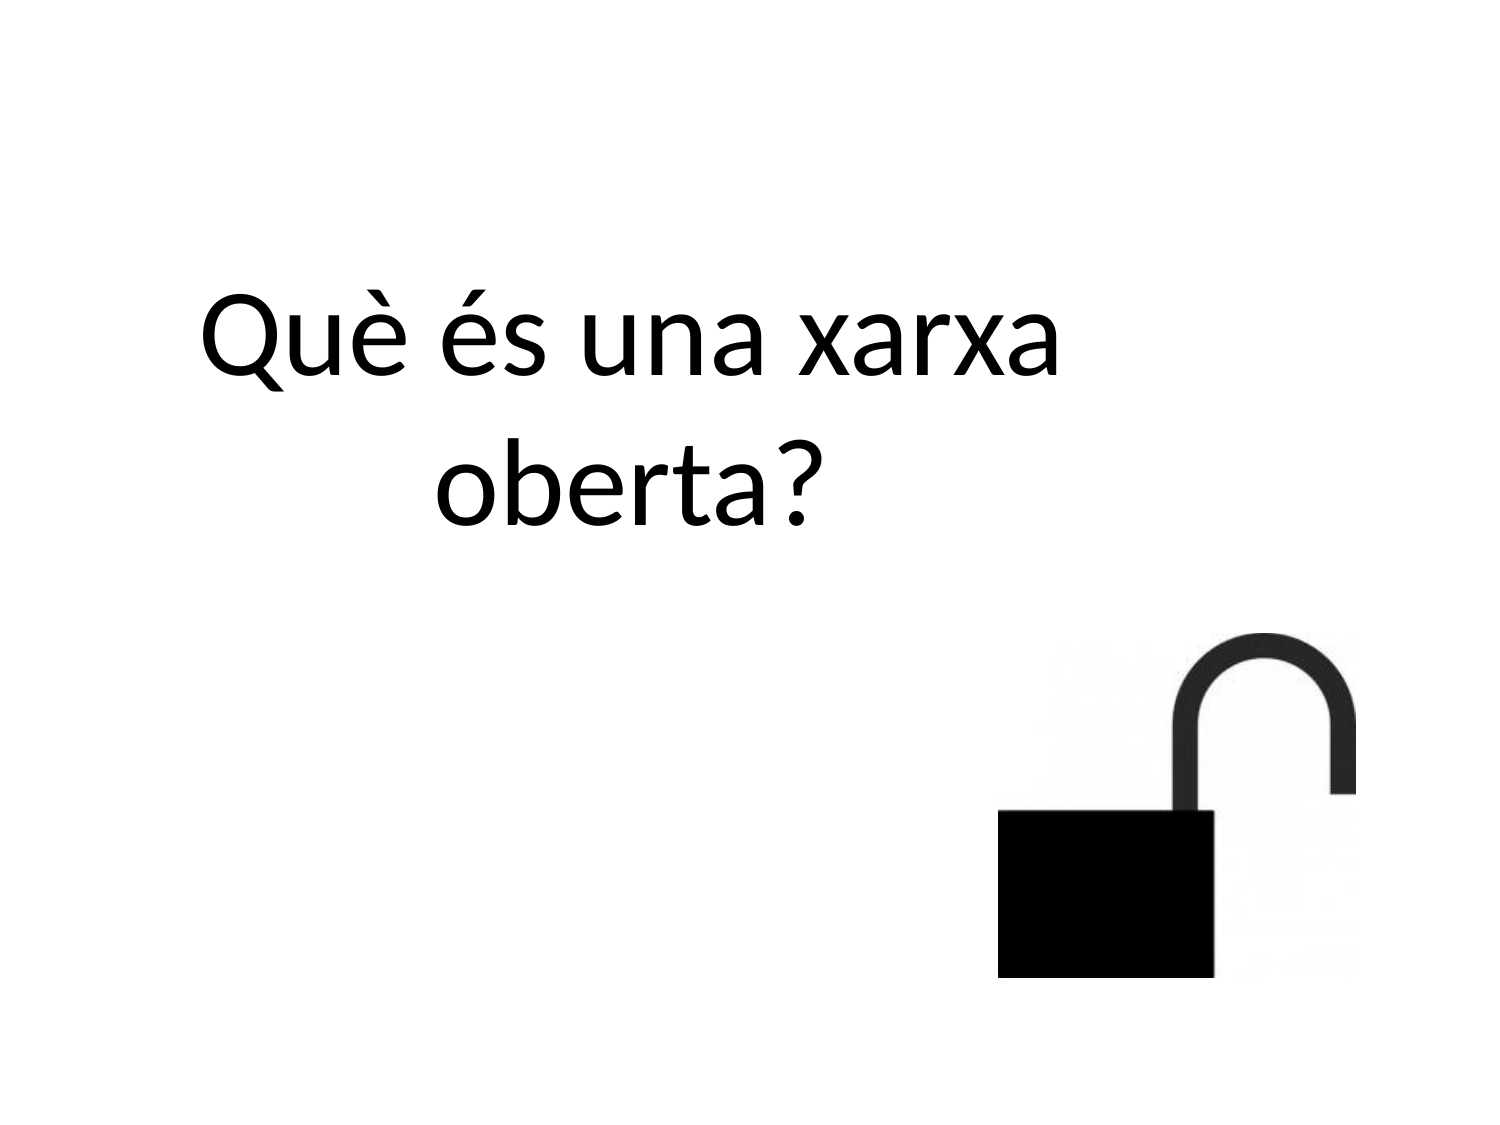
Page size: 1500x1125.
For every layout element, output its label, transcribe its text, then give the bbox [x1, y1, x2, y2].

text_box Què és una xarxa oberta? [0, 243, 1264, 559]
picture [998, 633, 1356, 978]
